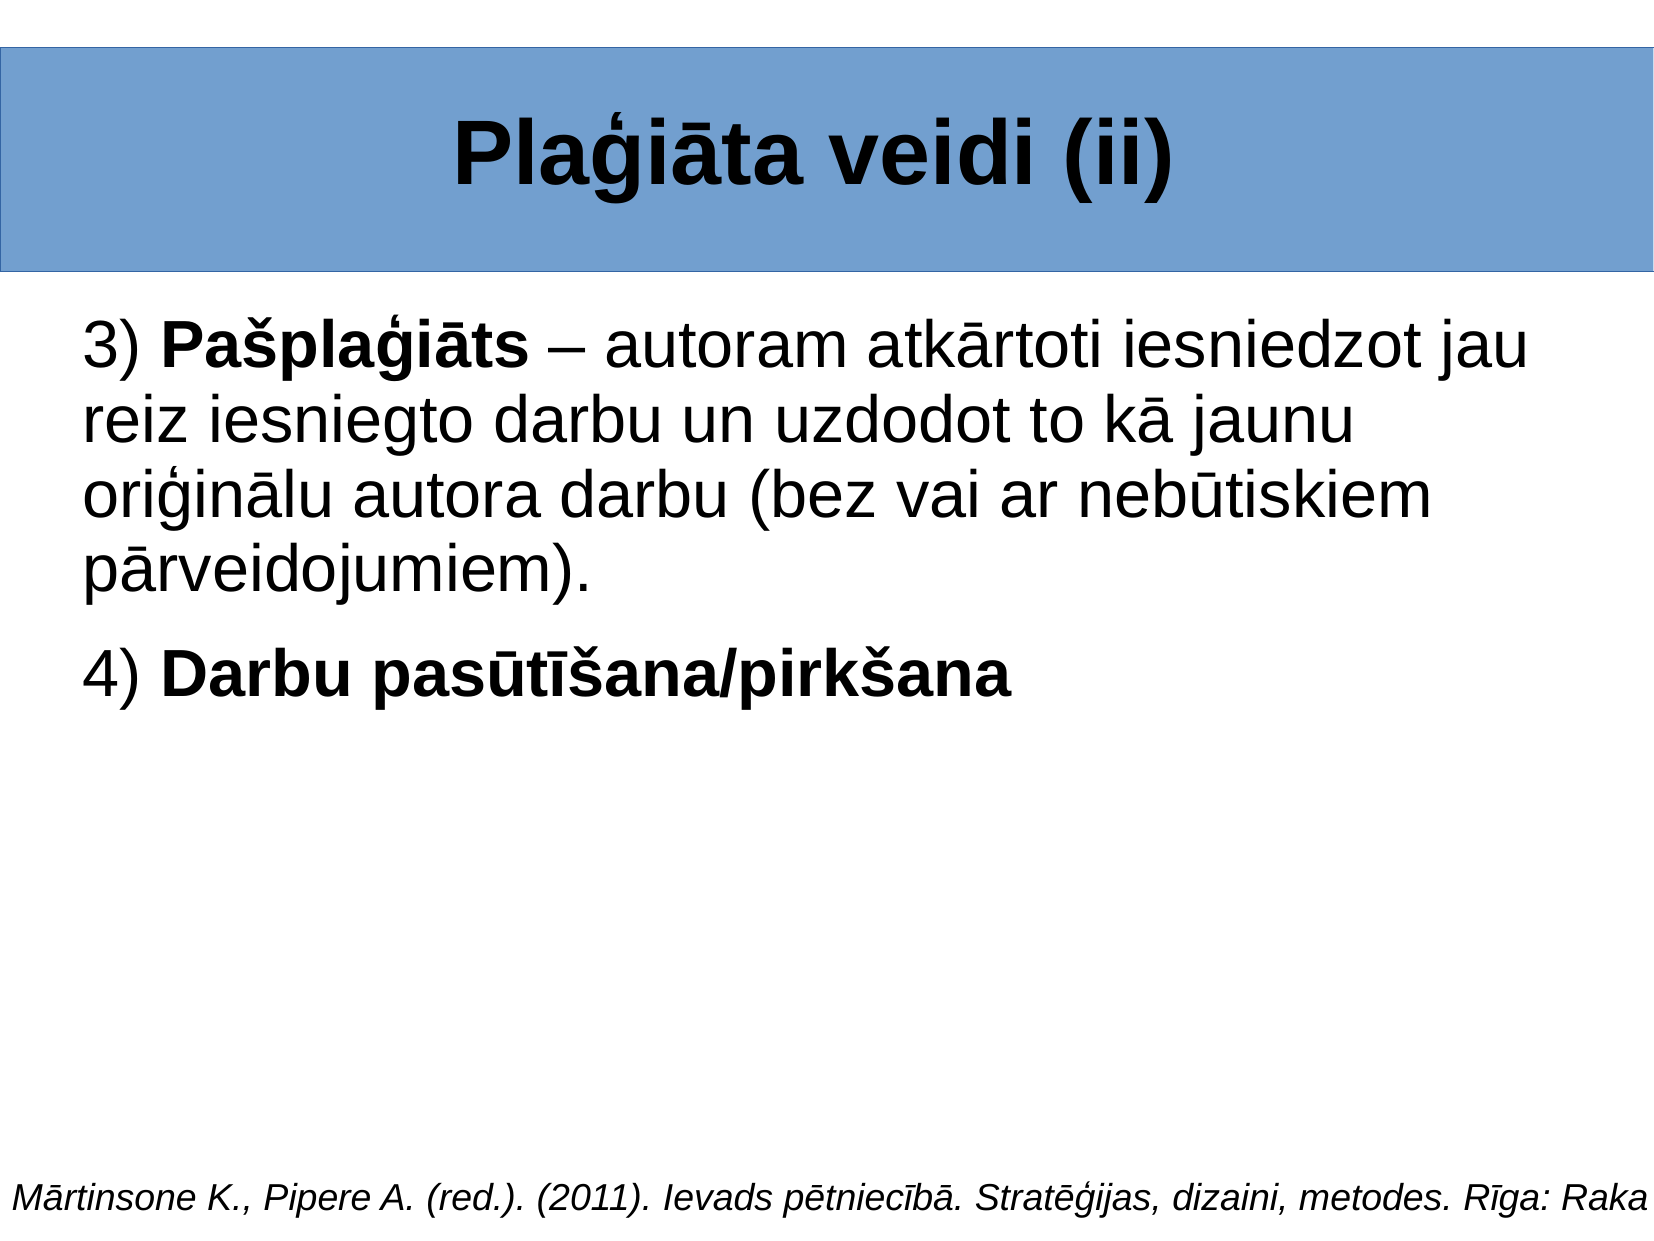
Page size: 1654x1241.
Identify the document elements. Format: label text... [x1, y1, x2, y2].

text_box Mārtinsone K., Pipere A. (red.). (2011). Ievads pētniecībā. Stratēģijas, dizaini, metodes. Rīga: Raka [0, 1169, 1654, 1227]
text_box [0, 47, 1654, 272]
list 3) Pašplaģiāts – autoram atkārtoti iesniedzot jau reiz iesniegto darbu un uzdodot to kā jaunu oriģinālu autora darbu (bez vai ar nebūtiskiem pārveidojumiem). 4) Darbu pasūtīšana/pirkšana [82, 307, 1619, 1099]
title Plaģiāta veidi (ii) [82, 49, 1571, 257]
